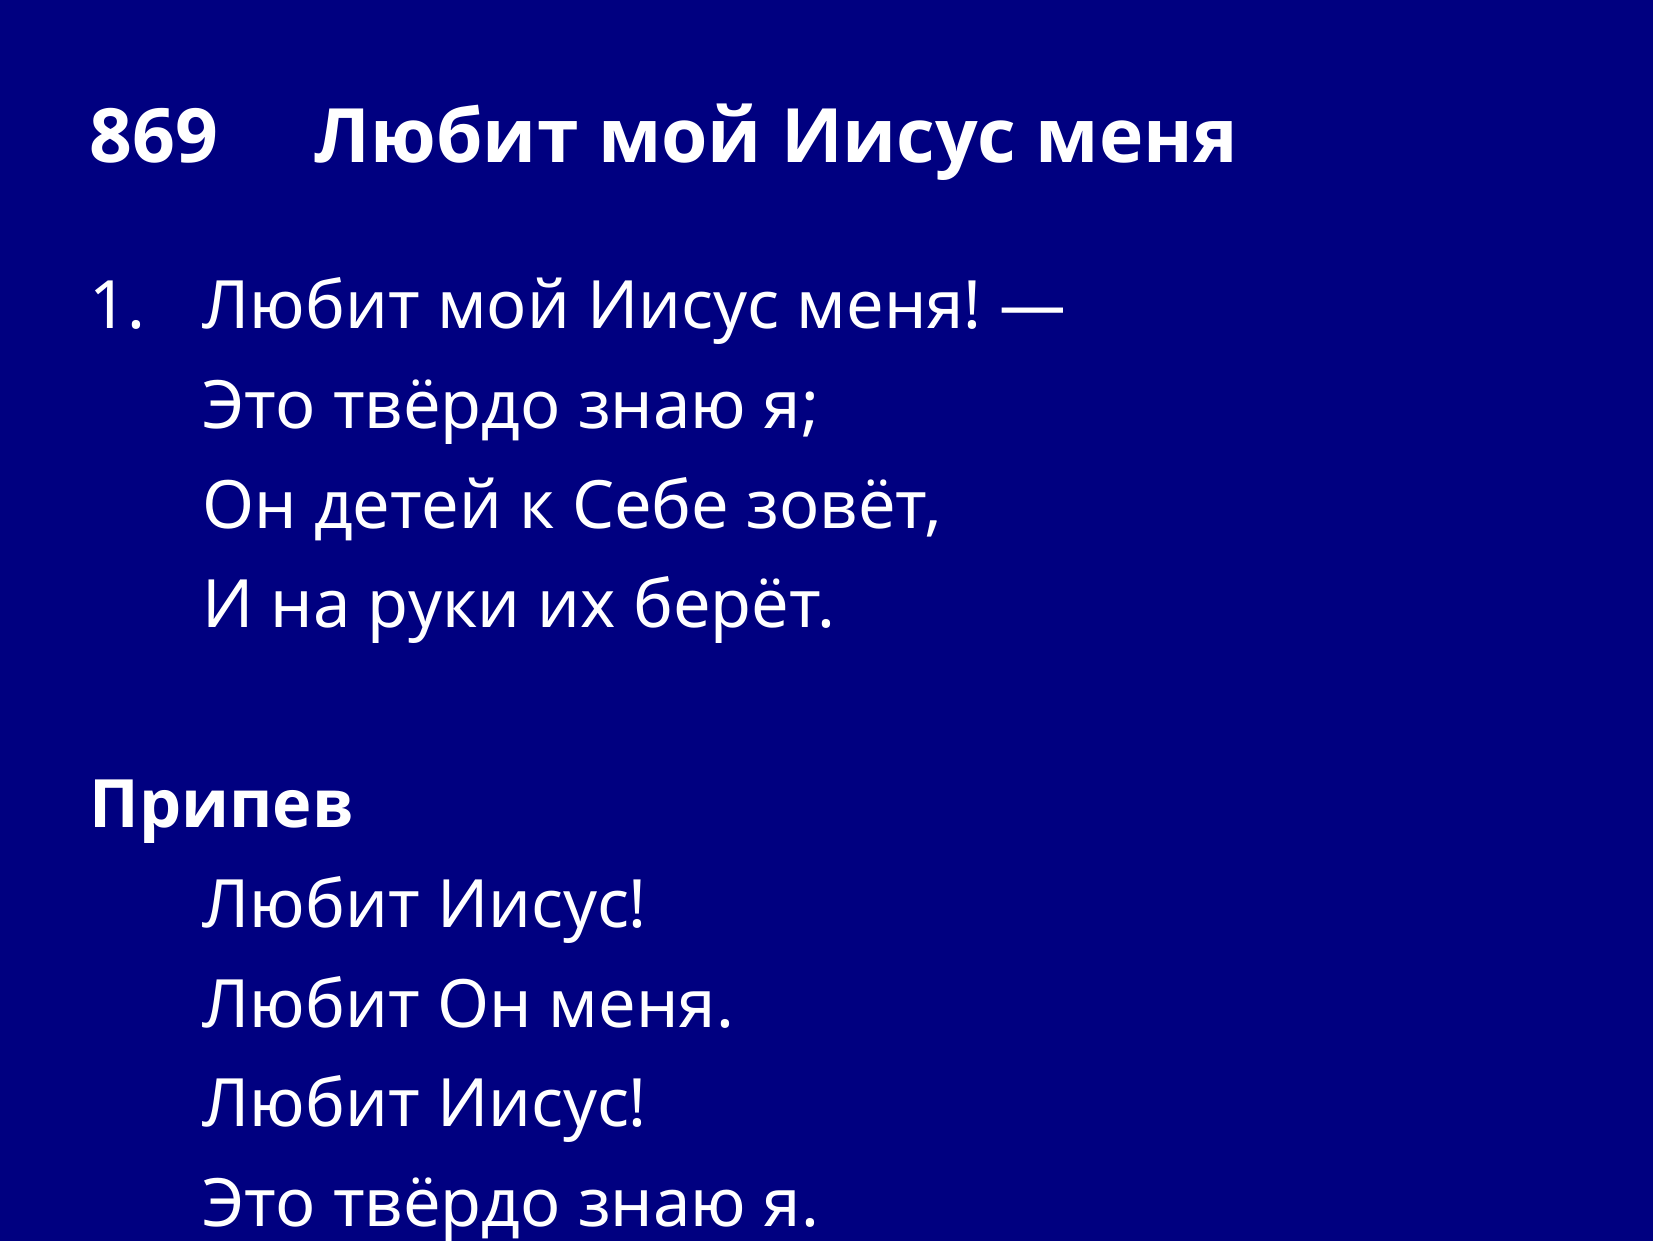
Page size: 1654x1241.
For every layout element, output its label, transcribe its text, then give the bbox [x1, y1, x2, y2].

text_box 869 Любит мой Иисус меня [75, 75, 1576, 188]
text_box 1. Любит мой Иисус меня! — Это твёрдо знаю я; Он детей к Себе зовёт, И на руки их берёт. Припев Любит Иисус! Любит Он меня. Любит Иисус! Это твёрдо знаю я. [75, 188, 1576, 1163]
